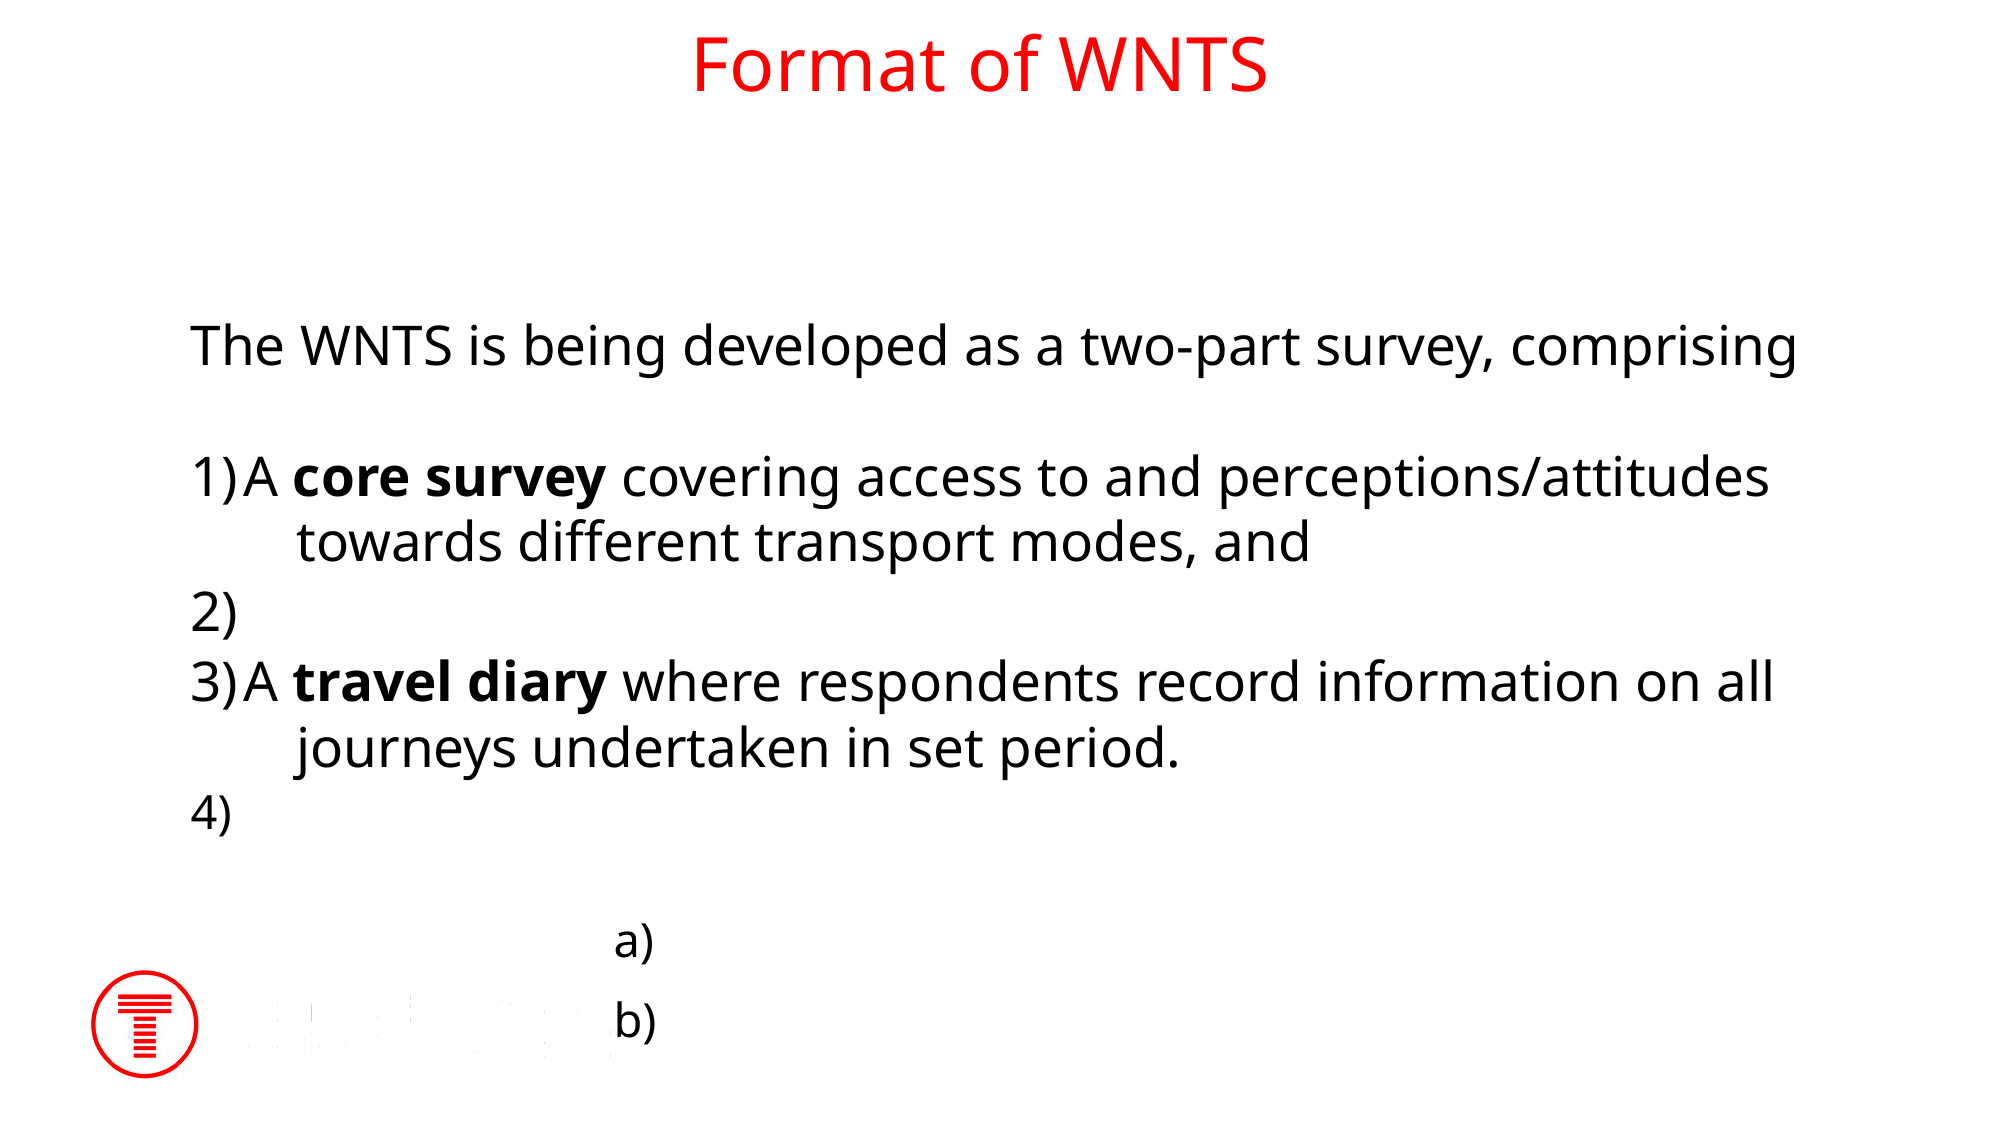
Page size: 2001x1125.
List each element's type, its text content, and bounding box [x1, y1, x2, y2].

text_box Format of WNTS [45, 25, 1916, 110]
list The WNTS is being developed as a two-part survey, comprising A core survey covering access to and perceptions/attitudes towards different transport modes, and A travel diary where respondents record information on all journeys undertaken in set period. [175, 189, 1826, 882]
